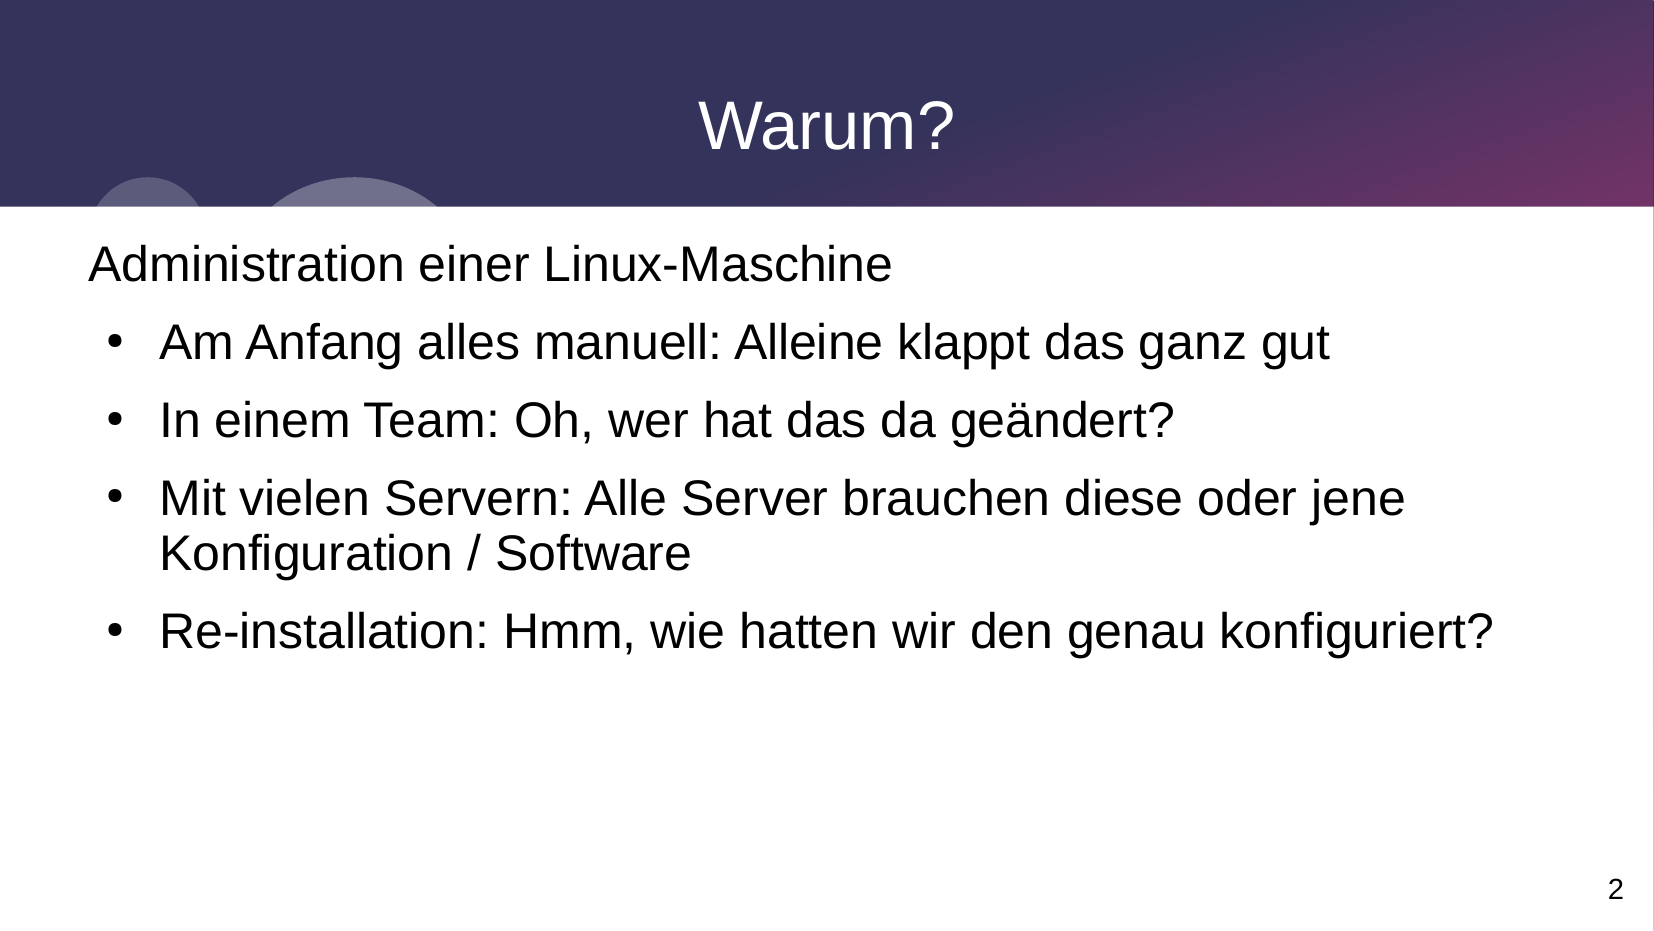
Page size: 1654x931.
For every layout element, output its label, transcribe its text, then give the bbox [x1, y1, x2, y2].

list Administration einer Linux-Maschine Am Anfang alles manuell: Alleine klappt das ganz gut In einem Team: Oh, wer hat das da geändert? Mit vielen Servern: Alle Server brauchen diese oder jene Konfiguration / Software Re-installation: Hmm, wie hatten wir den genau konfiguriert? [88, 236, 1565, 827]
title Warum? [88, 44, 1565, 207]
